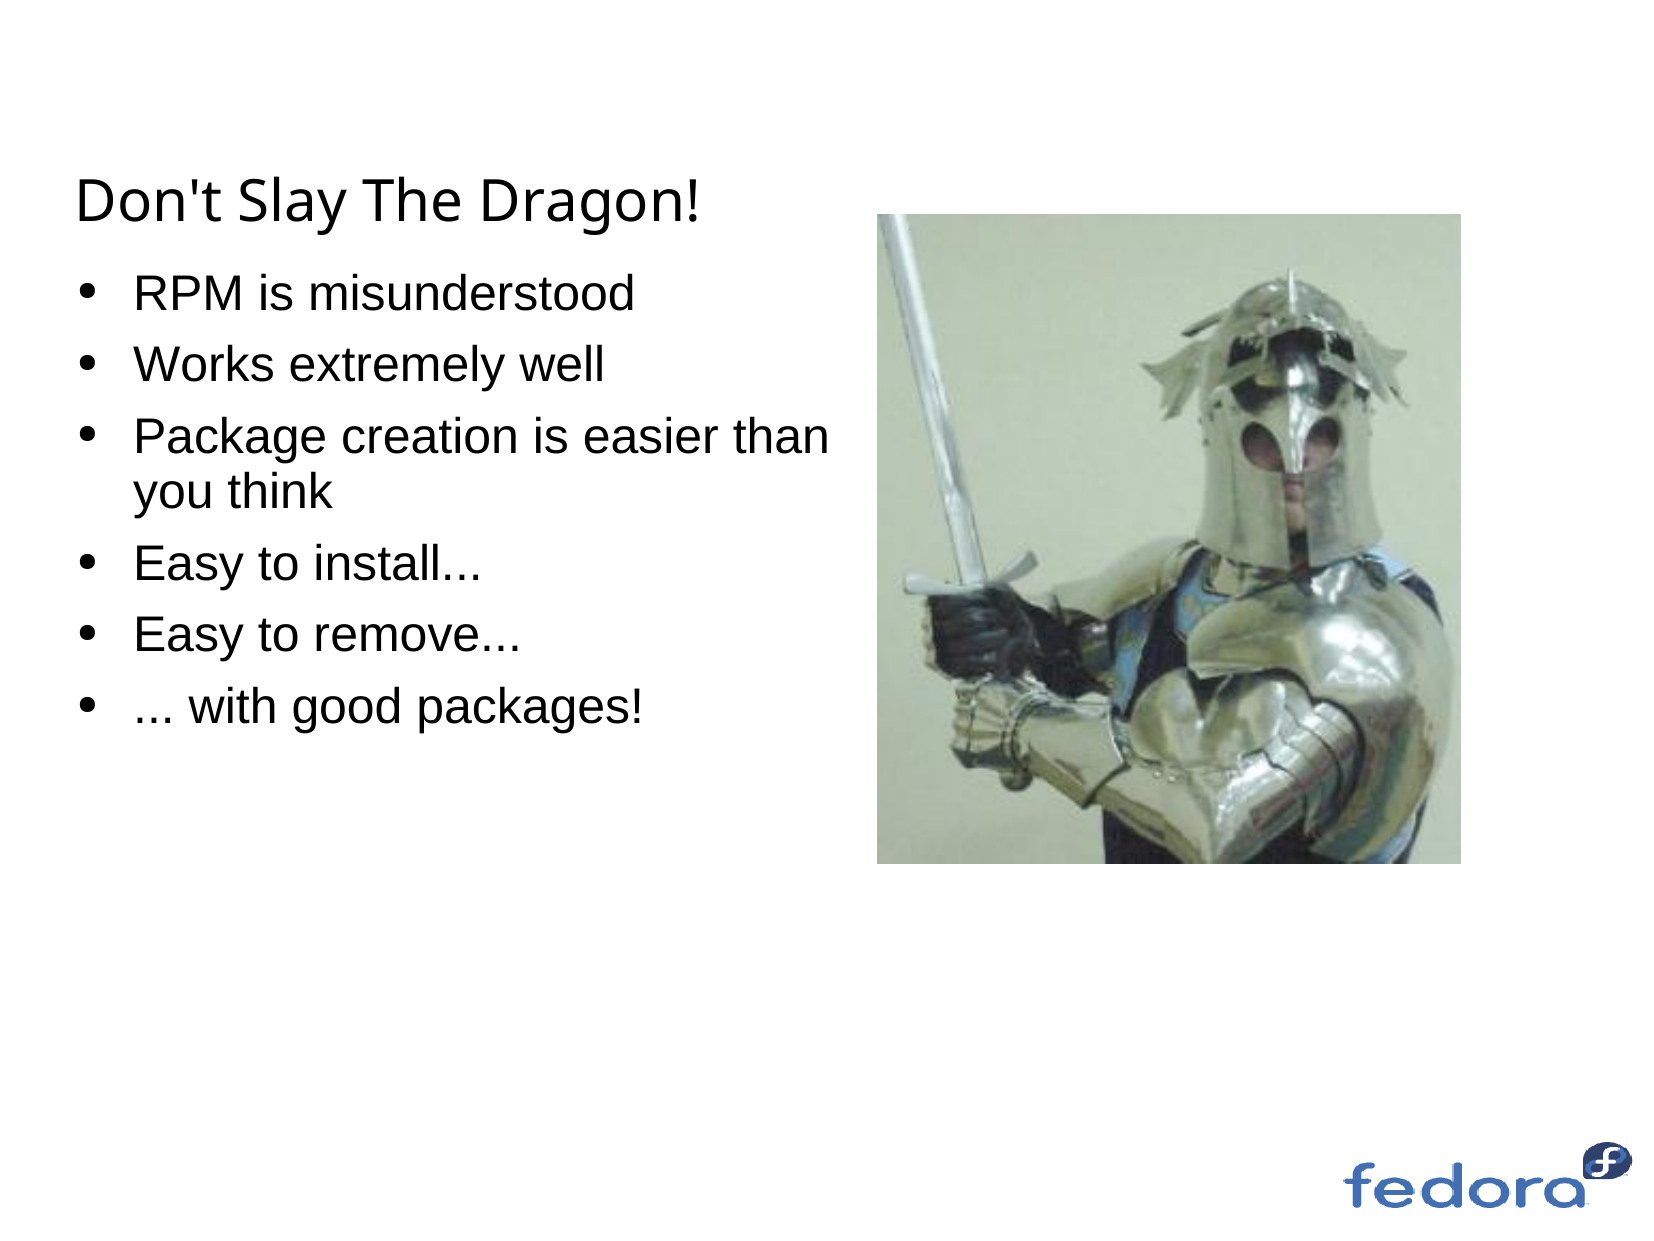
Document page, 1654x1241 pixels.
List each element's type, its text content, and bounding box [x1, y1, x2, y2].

list RPM is misunderstood Works extremely well Package creation is easier than you think Easy to install... Easy to remove... ... with good packages! [77, 264, 859, 1174]
title Don't Slay The Dragon! [74, 140, 1506, 259]
picture [877, 214, 1461, 864]
picture [1332, 1124, 1651, 1227]
